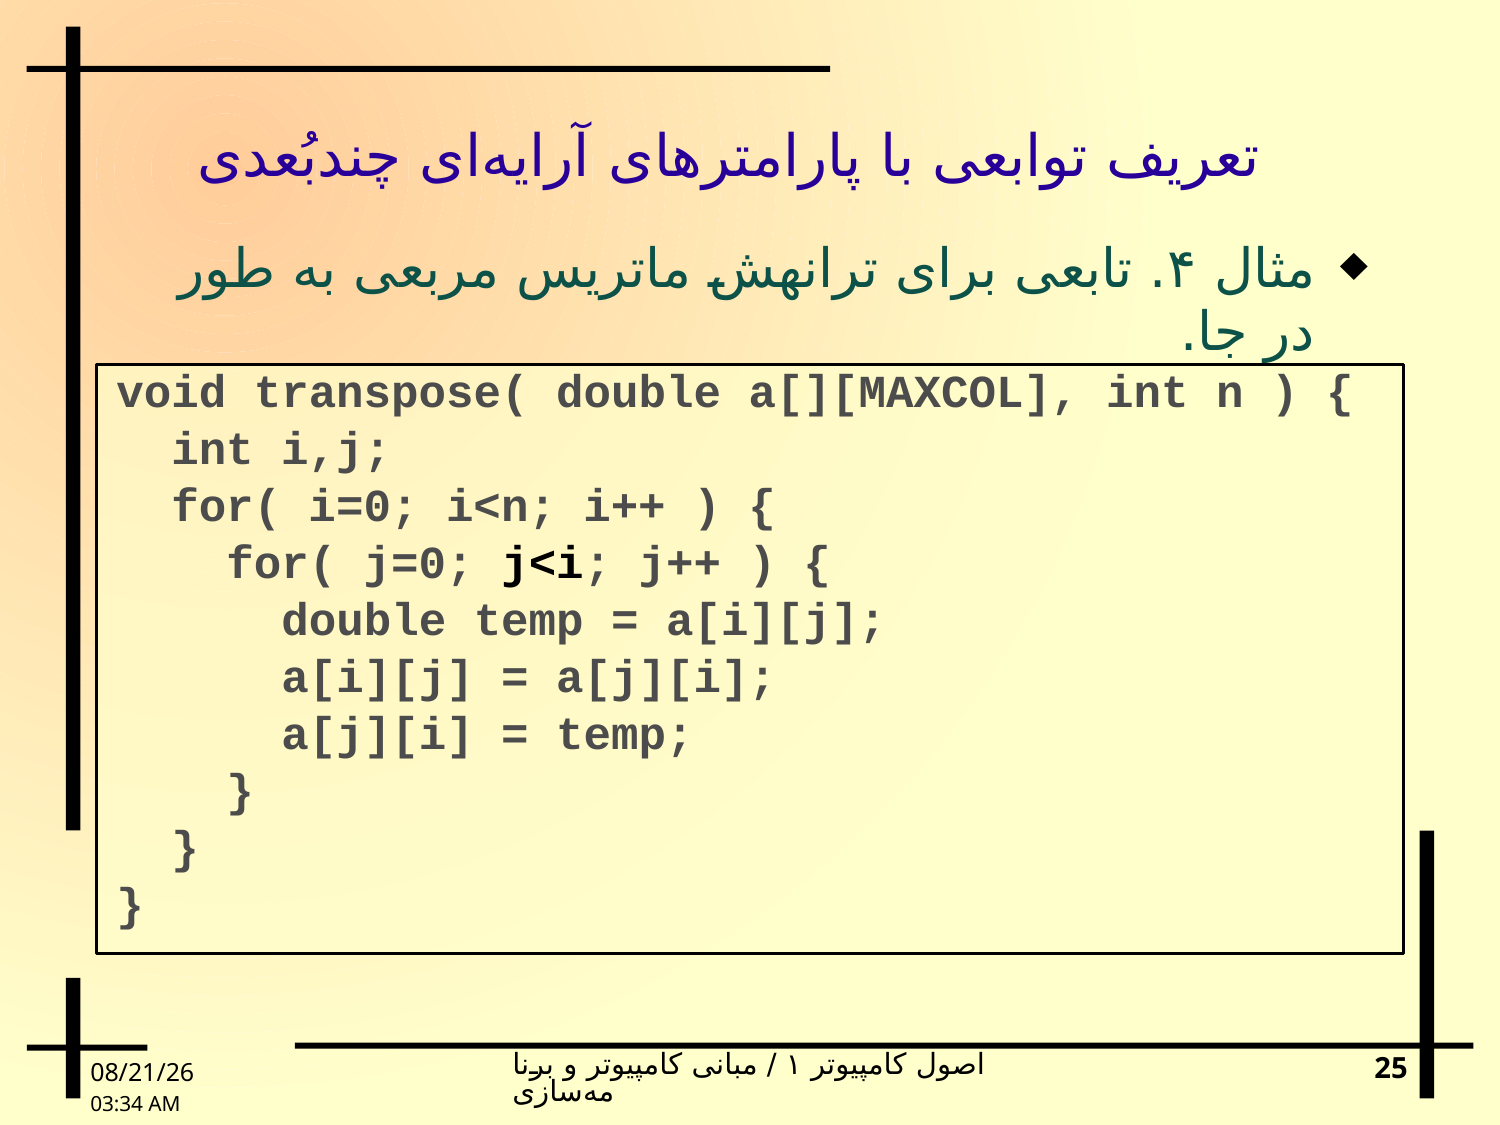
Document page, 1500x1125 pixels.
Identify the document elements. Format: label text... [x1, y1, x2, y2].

title تعریف توابعی با پارامترهای آرایه‌ای چندبُعدی [113, 96, 1344, 217]
list void transpose( double a[][MAXCOL], int n ) { int i,j; for( i=0; i<n; i++ ) { for( j=0; j<i; j++ ) { double temp = a[i][j]; a[i][j] = a[j][i]; a[j][i] = temp; } } } [96, 364, 1404, 954]
list مثال ۴. تابعی برای ترانهش ماتریس مربعی به طور در جا. [120, 237, 1440, 336]
